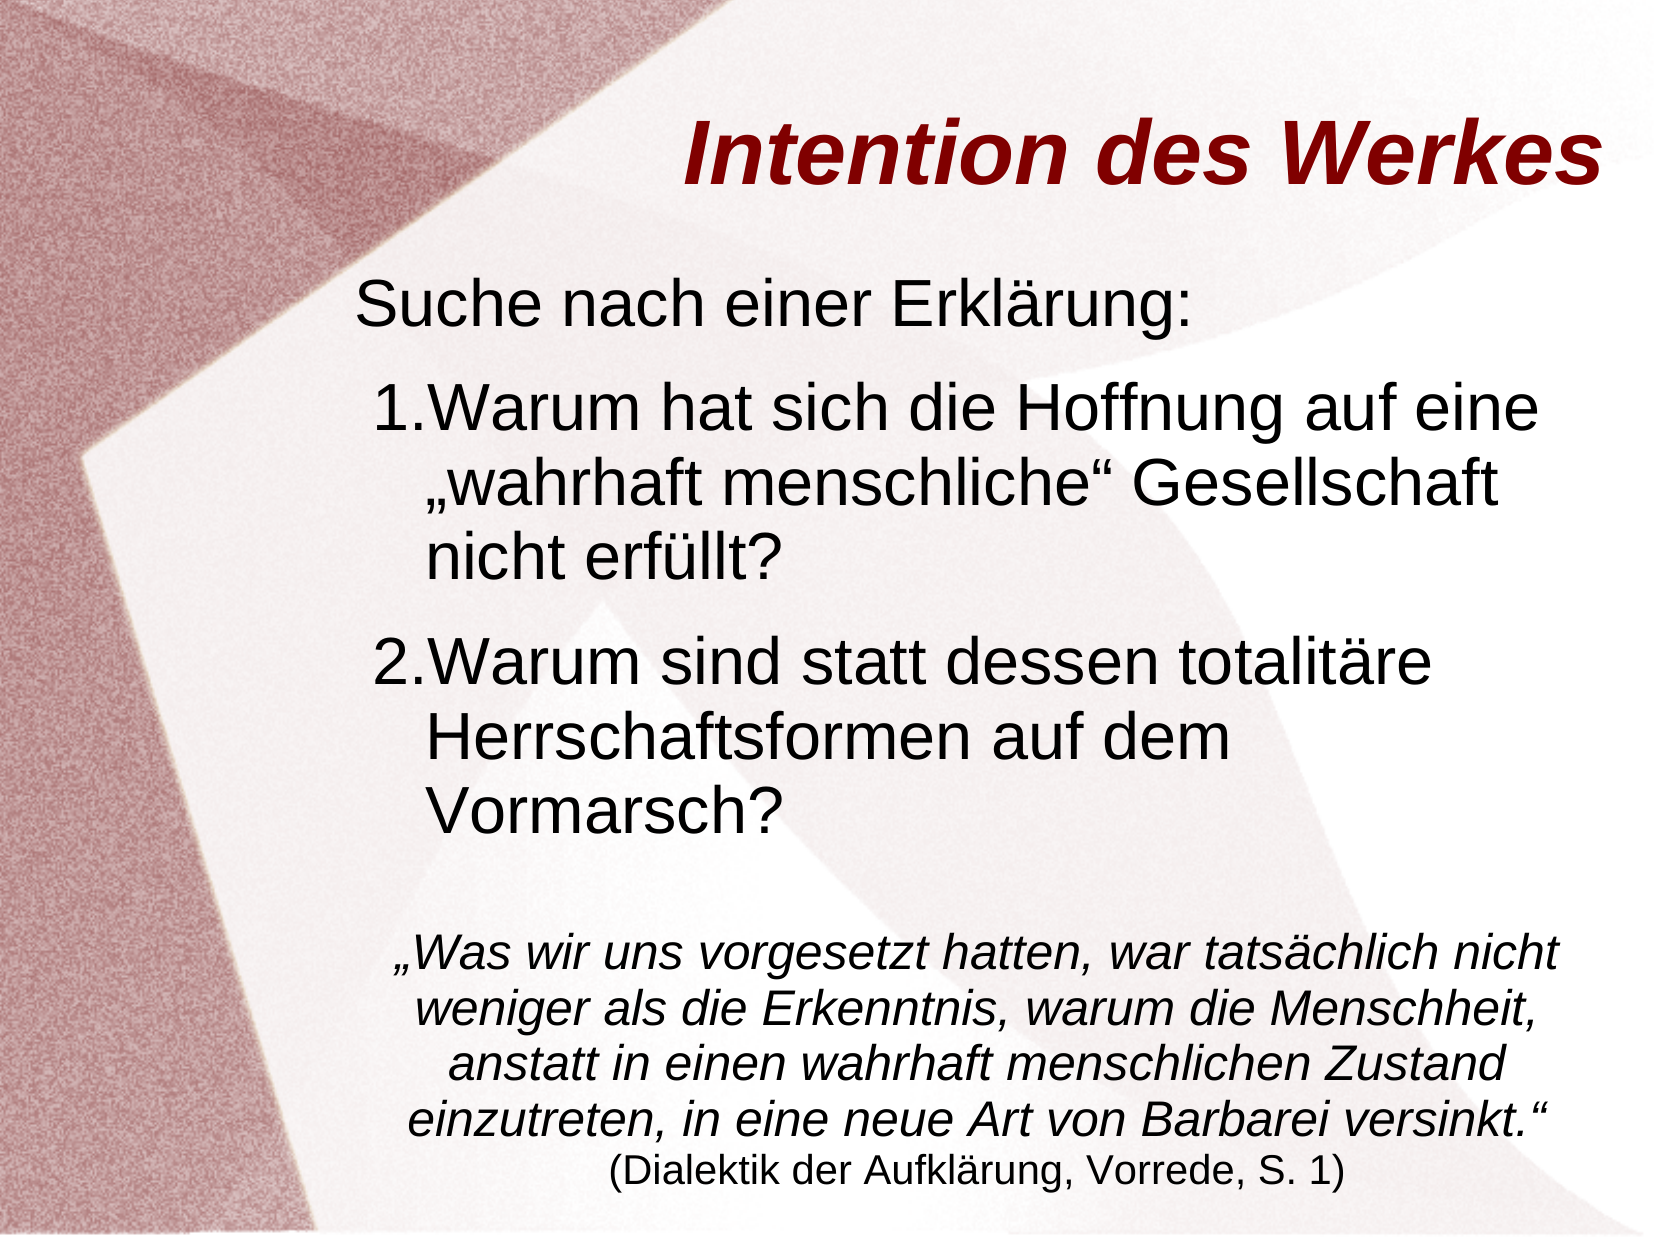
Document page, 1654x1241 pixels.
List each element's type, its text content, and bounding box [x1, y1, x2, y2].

title Intention des Werkes [596, 56, 1607, 250]
list Suche nach einer Erklärung: Warum hat sich die Hoffnung auf eine „wahrhaft menschliche“ Gesellschaft nicht erfüllt? Warum sind statt dessen totalitäre Herrschaftsformen auf dem Vormarsch? „Was wir uns vorgesetzt hatten, war tatsächlich nicht weniger als die Erkenntnis, warum die Menschheit, anstatt in einen wahrhaft menschlichen Zustand einzutreten, in eine neue Art von Barbarei versinkt.“ (Dialektik der Aufklärung, Vorrede, S. 1) [354, 265, 1601, 1194]
picture [0, 0, 1654, 1241]
